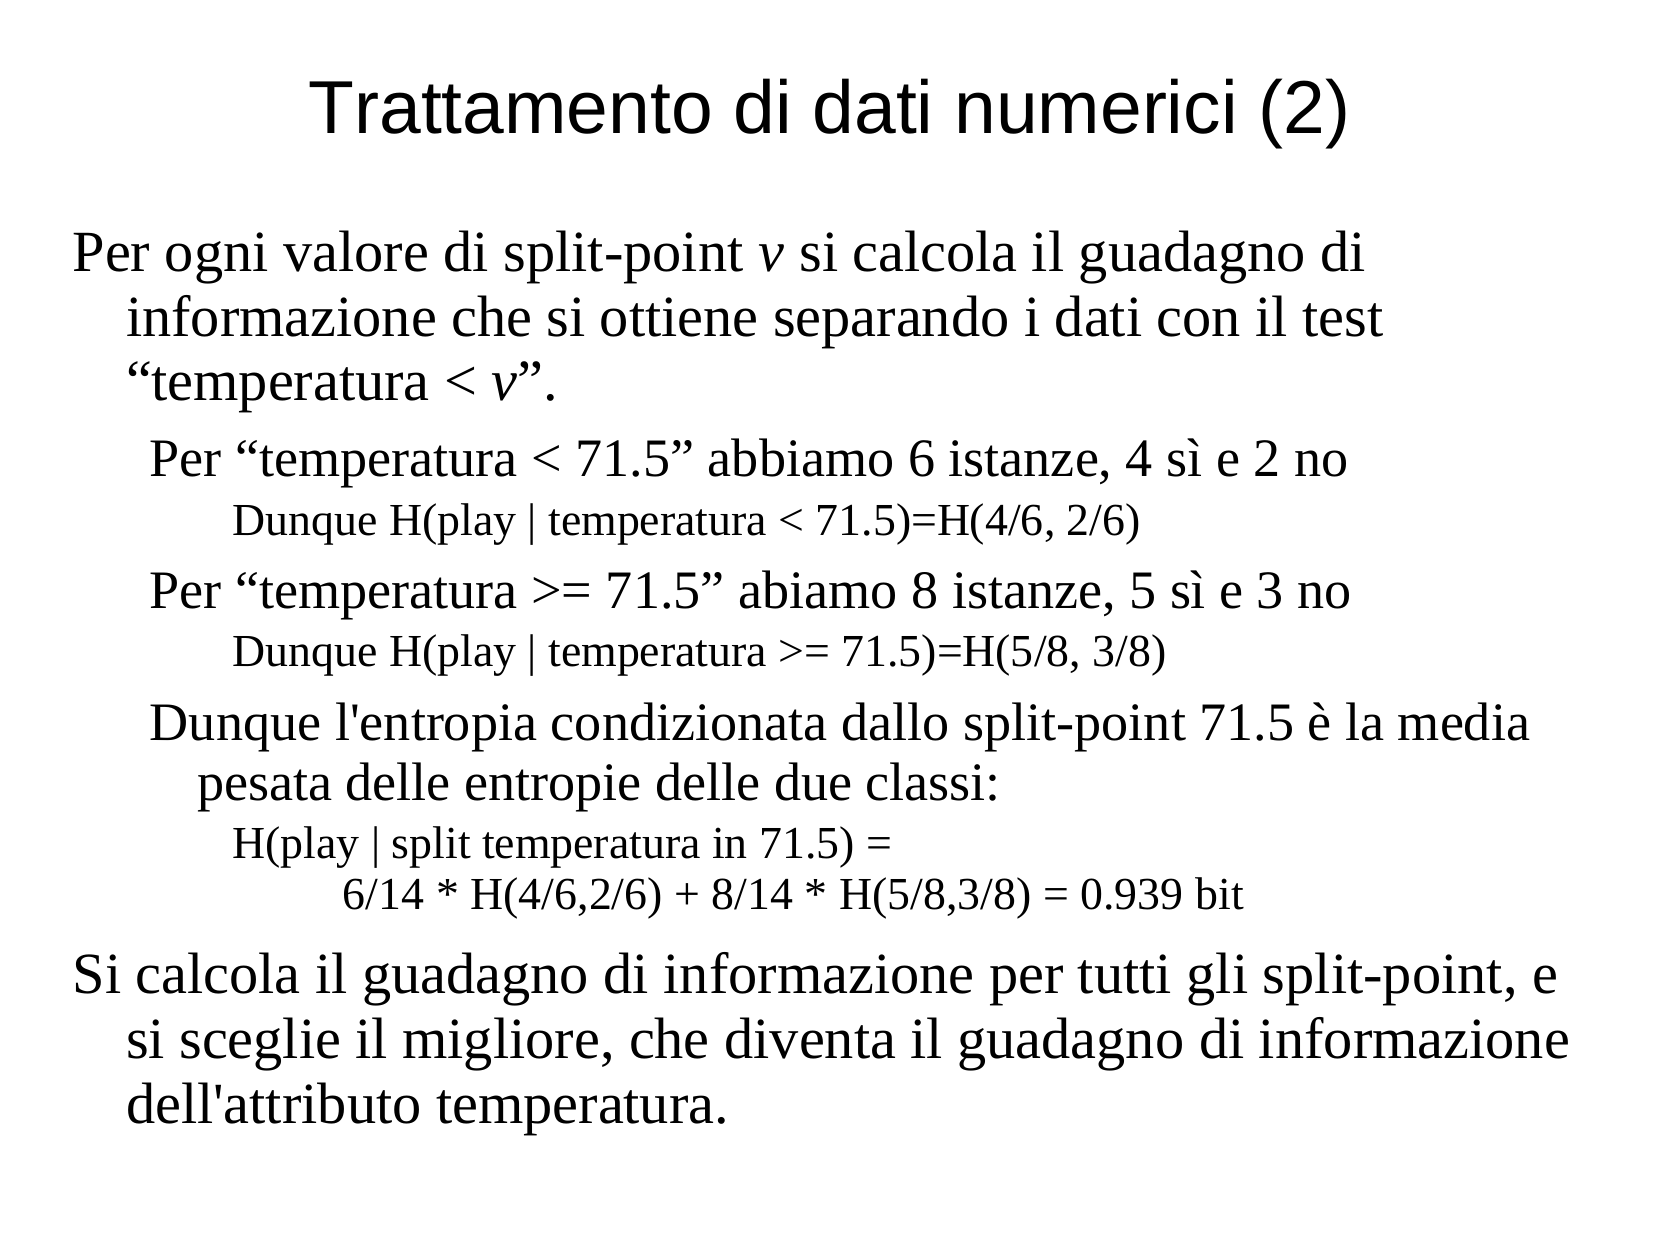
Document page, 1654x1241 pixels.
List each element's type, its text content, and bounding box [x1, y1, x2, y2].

list Per ogni valore di split-point v si calcola il guadagno di informazione che si ottiene separando i dati con il test “temperatura < v”. Per “temperatura < 71.5” abbiamo 6 istanze, 4 sì e 2 no Dunque H(play | temperatura < 71.5)=H(4/6, 2/6) Per “temperatura >= 71.5” abiamo 8 istanze, 5 sì e 3 no Dunque H(play | temperatura >= 71.5)=H(5/8, 3/8) Dunque l'entropia condizionata dallo split-point 71.5 è la media pesata delle entropie delle due classi: H(play | split temperatura in 71.5) = 6/14 * H(4/6,2/6) + 8/14 * H(5/8,3/8) = 0.939 bit Si calcola il guadagno di informazione per tutti gli split-point, e si sceglie il migliore, che diventa il guadagno di informazione dell'attributo temperatura. [55, 219, 1605, 1179]
title Trattamento di dati numerici (2) [52, 42, 1608, 173]
